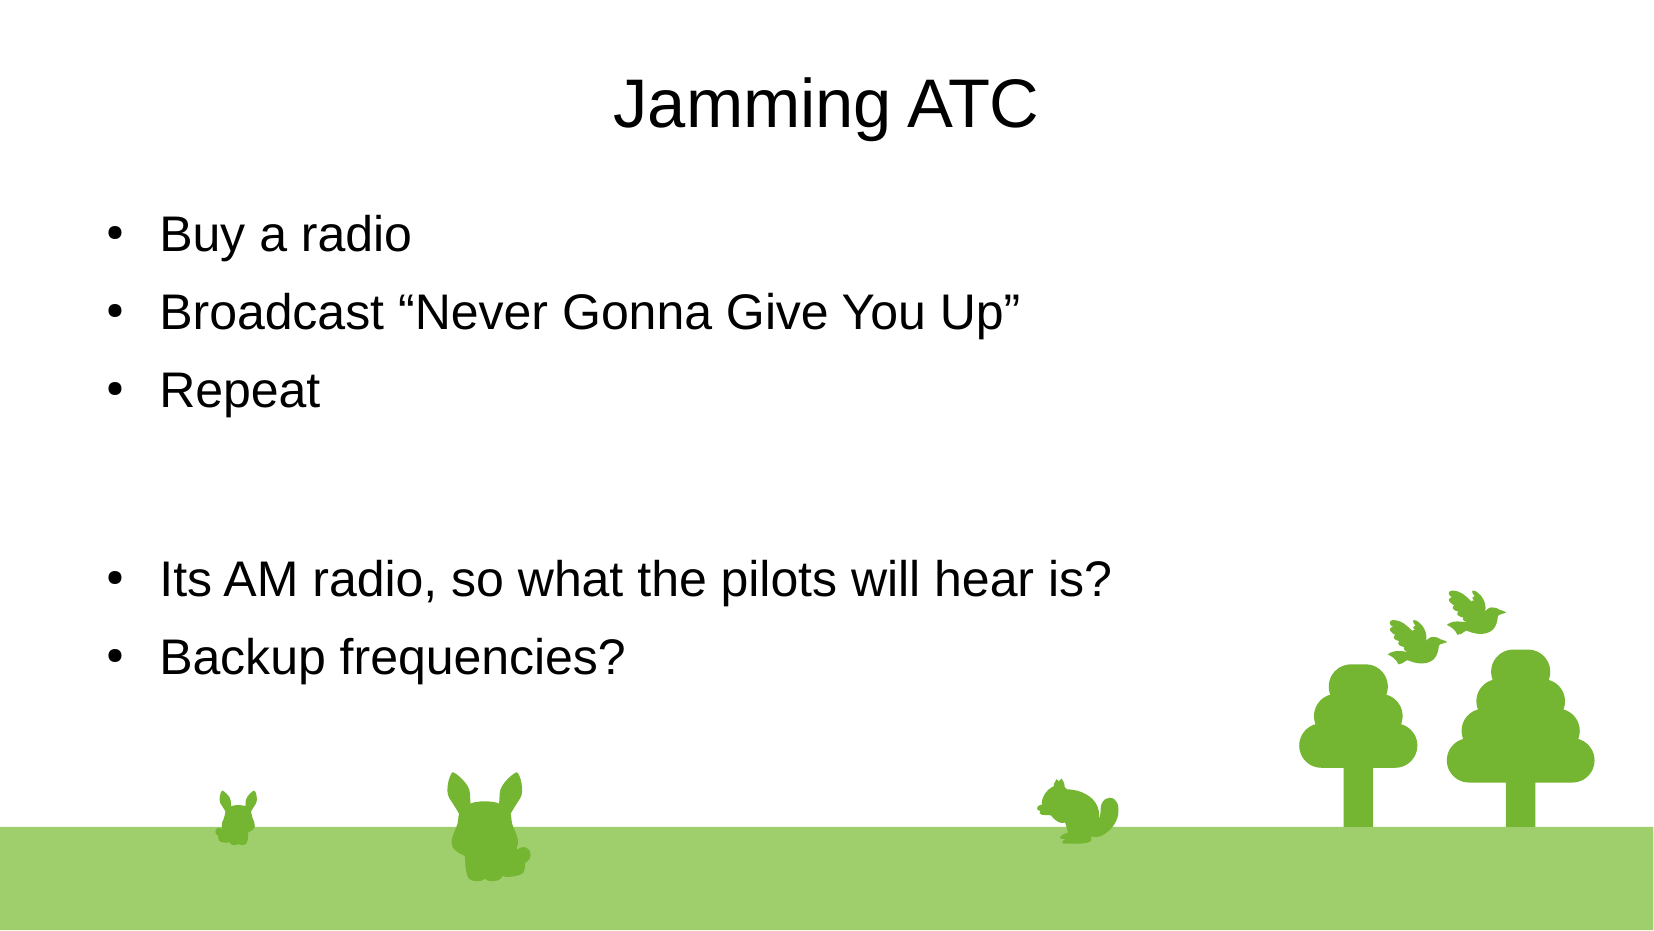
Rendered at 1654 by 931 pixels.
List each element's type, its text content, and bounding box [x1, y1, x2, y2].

title Jamming ATC [88, 29, 1565, 178]
list Buy a radio Broadcast “Never Gonna Give You Up” Repeat Its AM radio, so what the pilots will hear is? Backup frequencies? [88, 206, 1565, 768]
